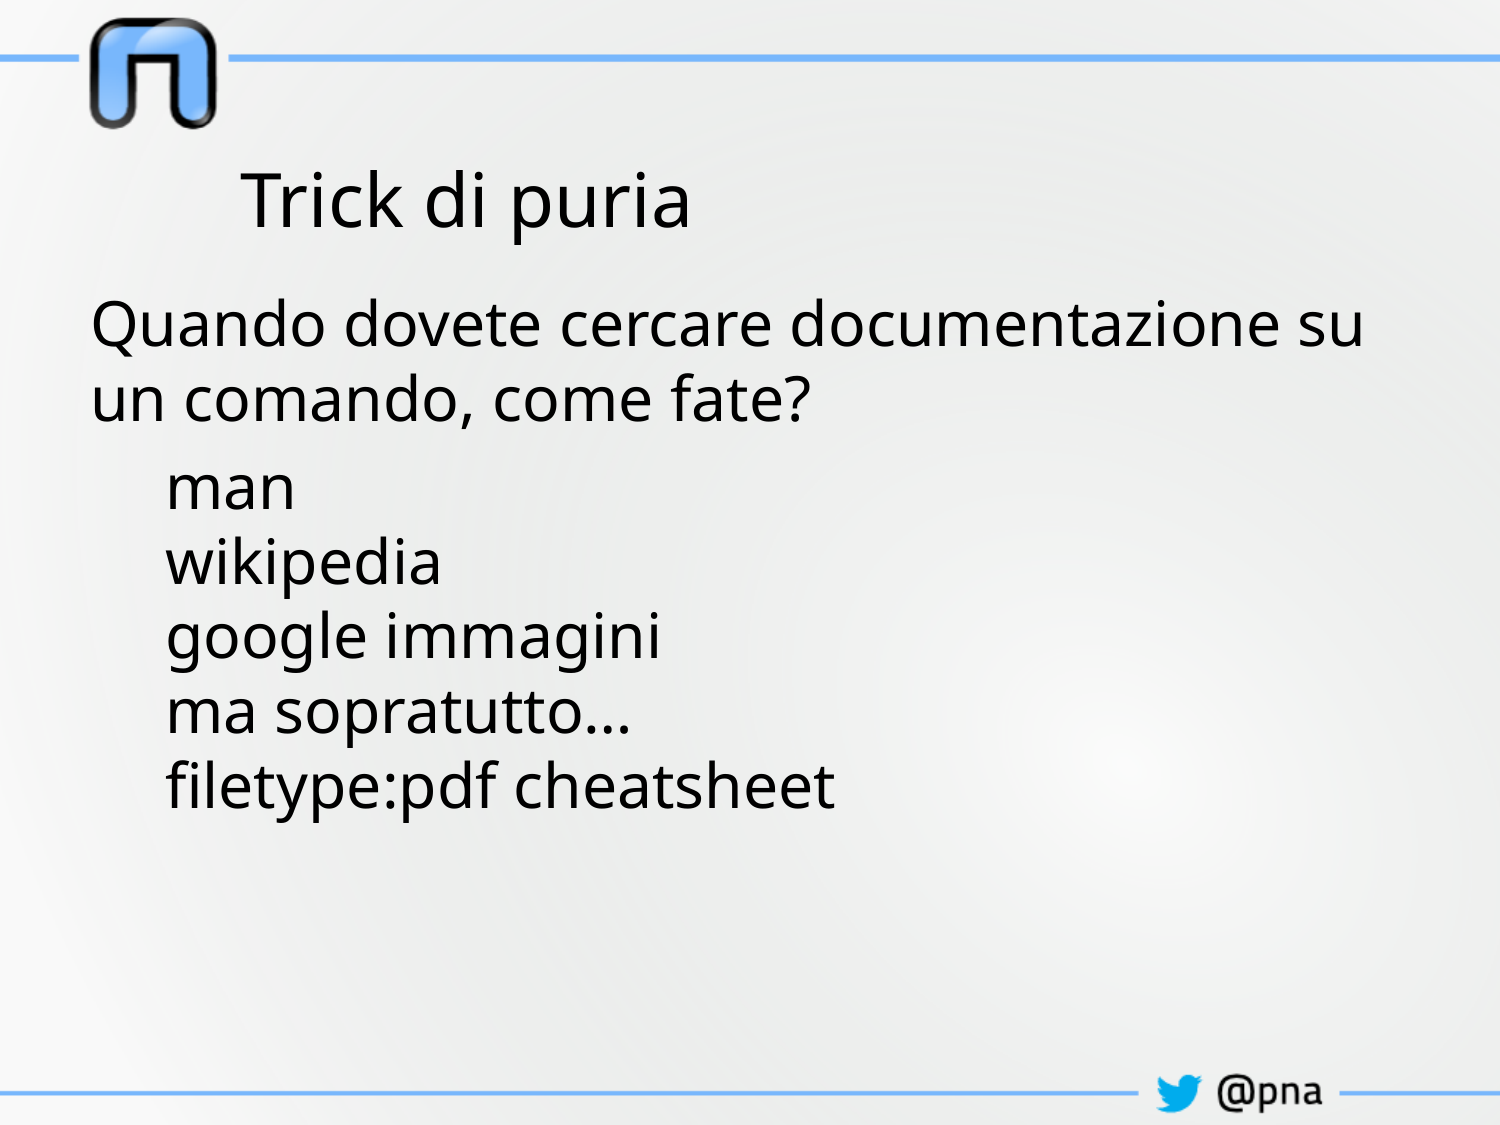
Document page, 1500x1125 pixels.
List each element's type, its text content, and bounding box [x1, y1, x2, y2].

picture [0, 0, 1500, 1125]
title Trick di puria [225, 70, 1469, 258]
list Quando dovete cercare documentazione su un comando, come fate? man wikipedia google immagini ma sopratutto… filetype:pdf cheatsheet [75, 269, 1425, 1063]
